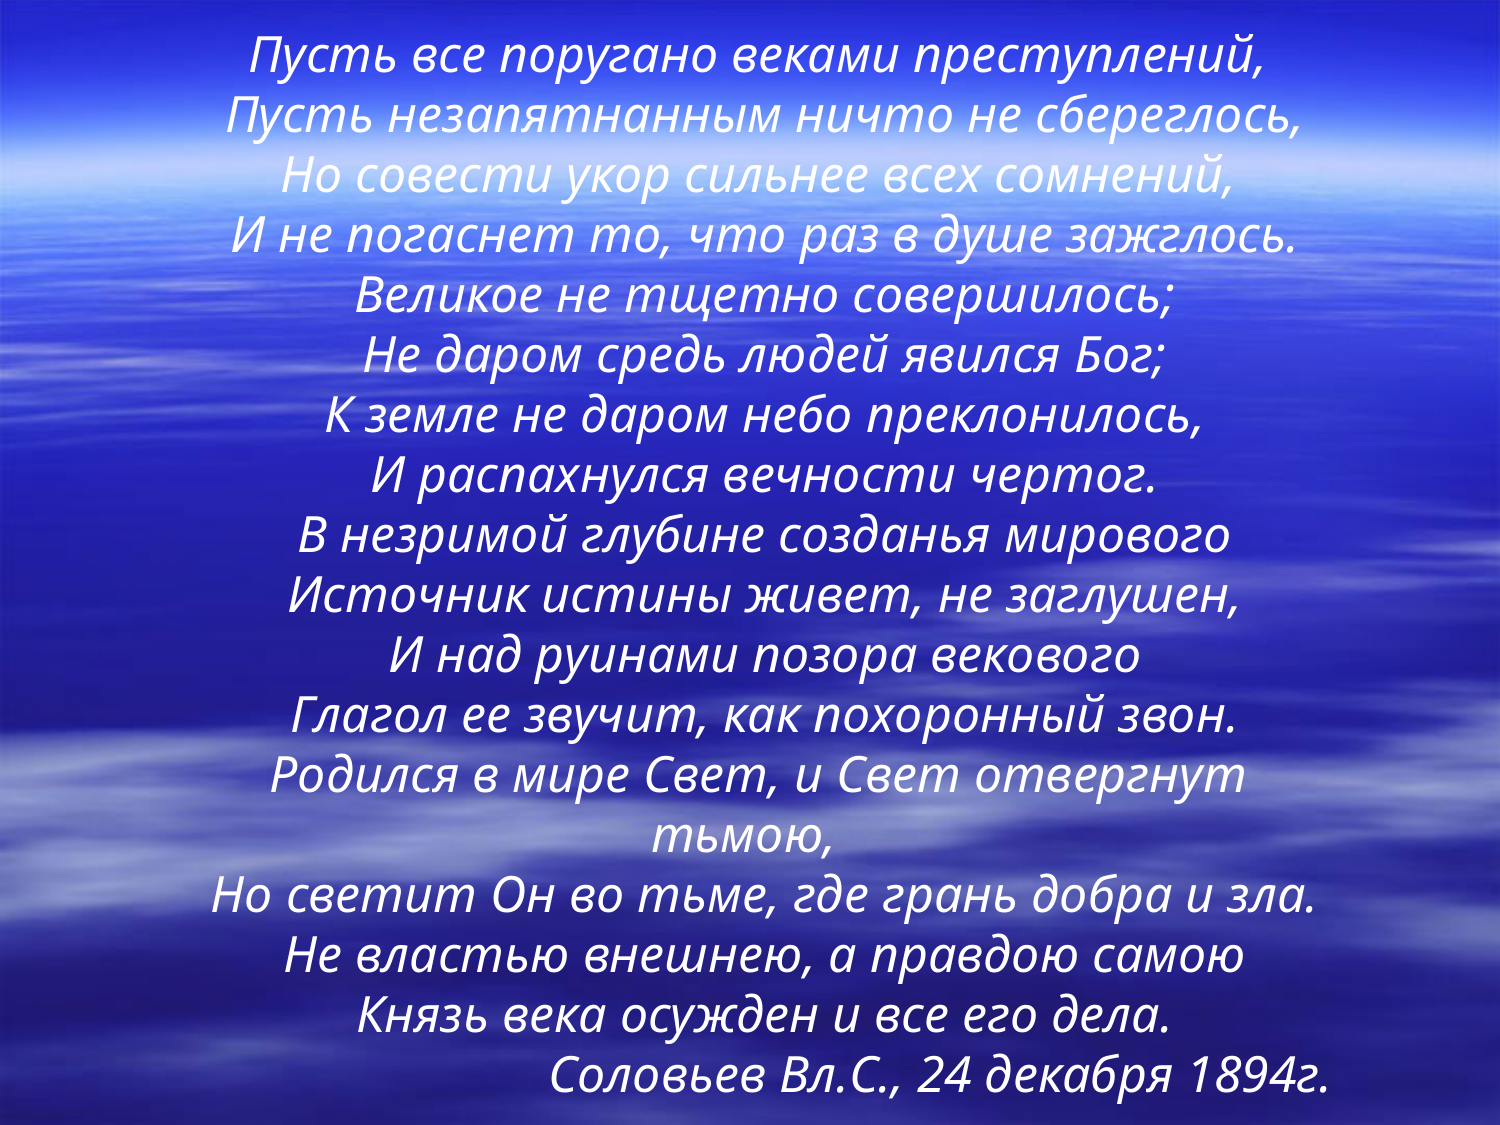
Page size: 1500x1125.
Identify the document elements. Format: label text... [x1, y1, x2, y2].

text_box Пусть все поругано веками преступлений, Пусть незапятнанным ничто не сбереглось, Но совести укор сильнее всех сомнений, И не погаснет то, что раз в душе зажглось. Великое не тщетно совершилось; Не даром средь людей явился Бог; К земле не даром небо преклонилось, И распахнулся вечности чертог. В незримой глубине созданья мирового Источник истины живет, не заглушен, И над руинами позора векового Глагол ее звучит, как похоронный звон. Родился в мире Свет, и Свет отвергнут тьмою, Но светит Он во тьме, где грань добра и зла. Не властью внешнею, а правдою самою Князь века осужден и все его дела. Соловьев Вл.С., 24 декабря 1894г. [134, 45, 1367, 1081]
picture [0, 0, 1500, 1125]
